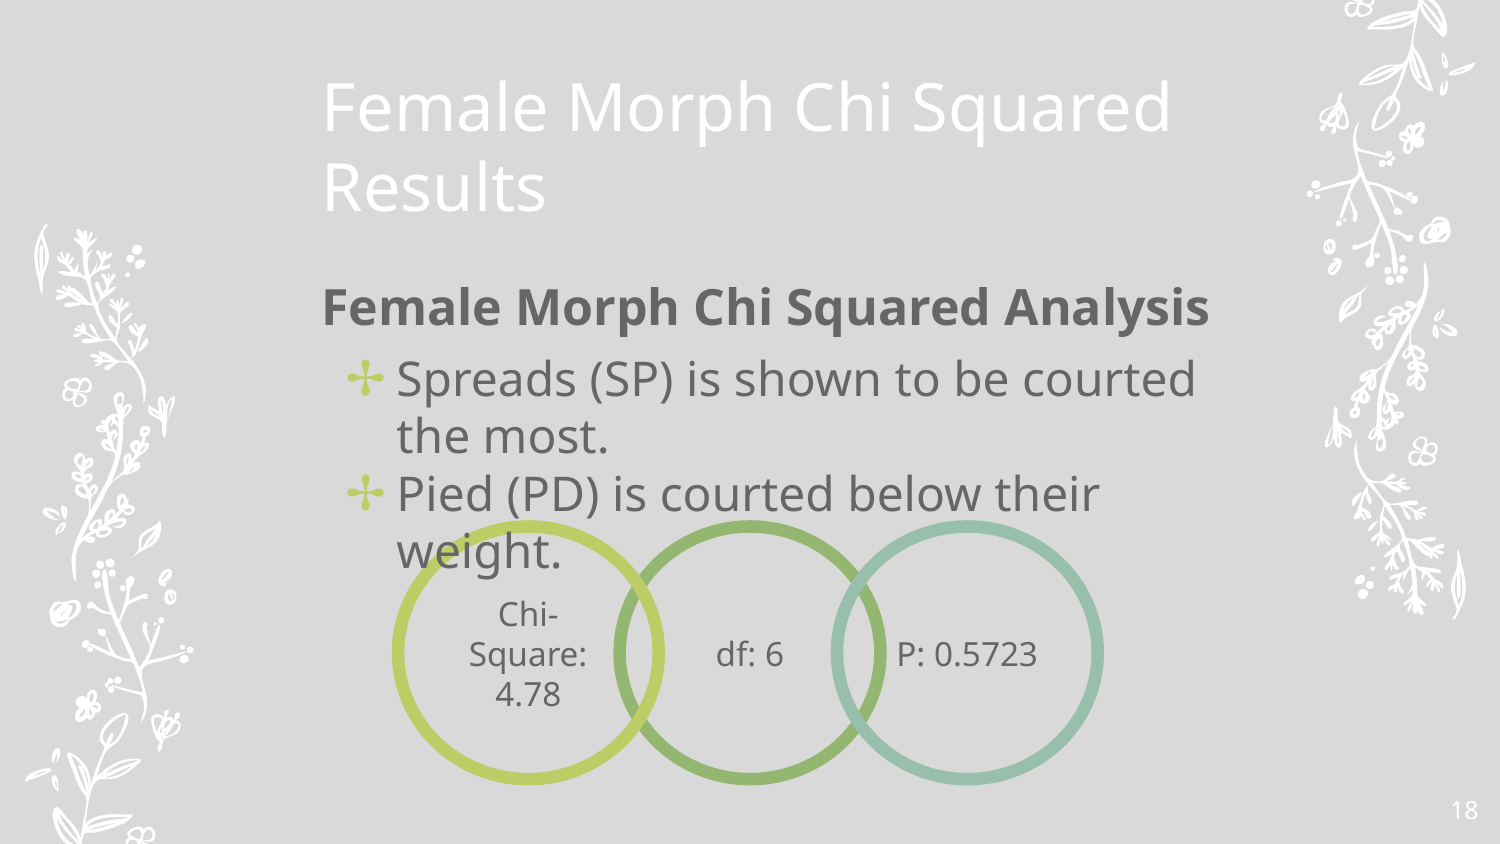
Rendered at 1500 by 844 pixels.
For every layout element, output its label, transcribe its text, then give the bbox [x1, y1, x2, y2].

title Female Morph Chi Squared Results [306, 99, 1194, 240]
text_box Chi-Square: 4.78 [398, 526, 659, 780]
text_box P: 0.5723 [836, 526, 1098, 780]
slide_number <number> [1403, 779, 1494, 844]
text_box Female Morph Chi Squared Analysis Spreads (SP) is shown to be courted the most. Pied (PD) is courted below their weight. [306, 260, 1259, 495]
text_box df: 6 [639, 526, 859, 780]
